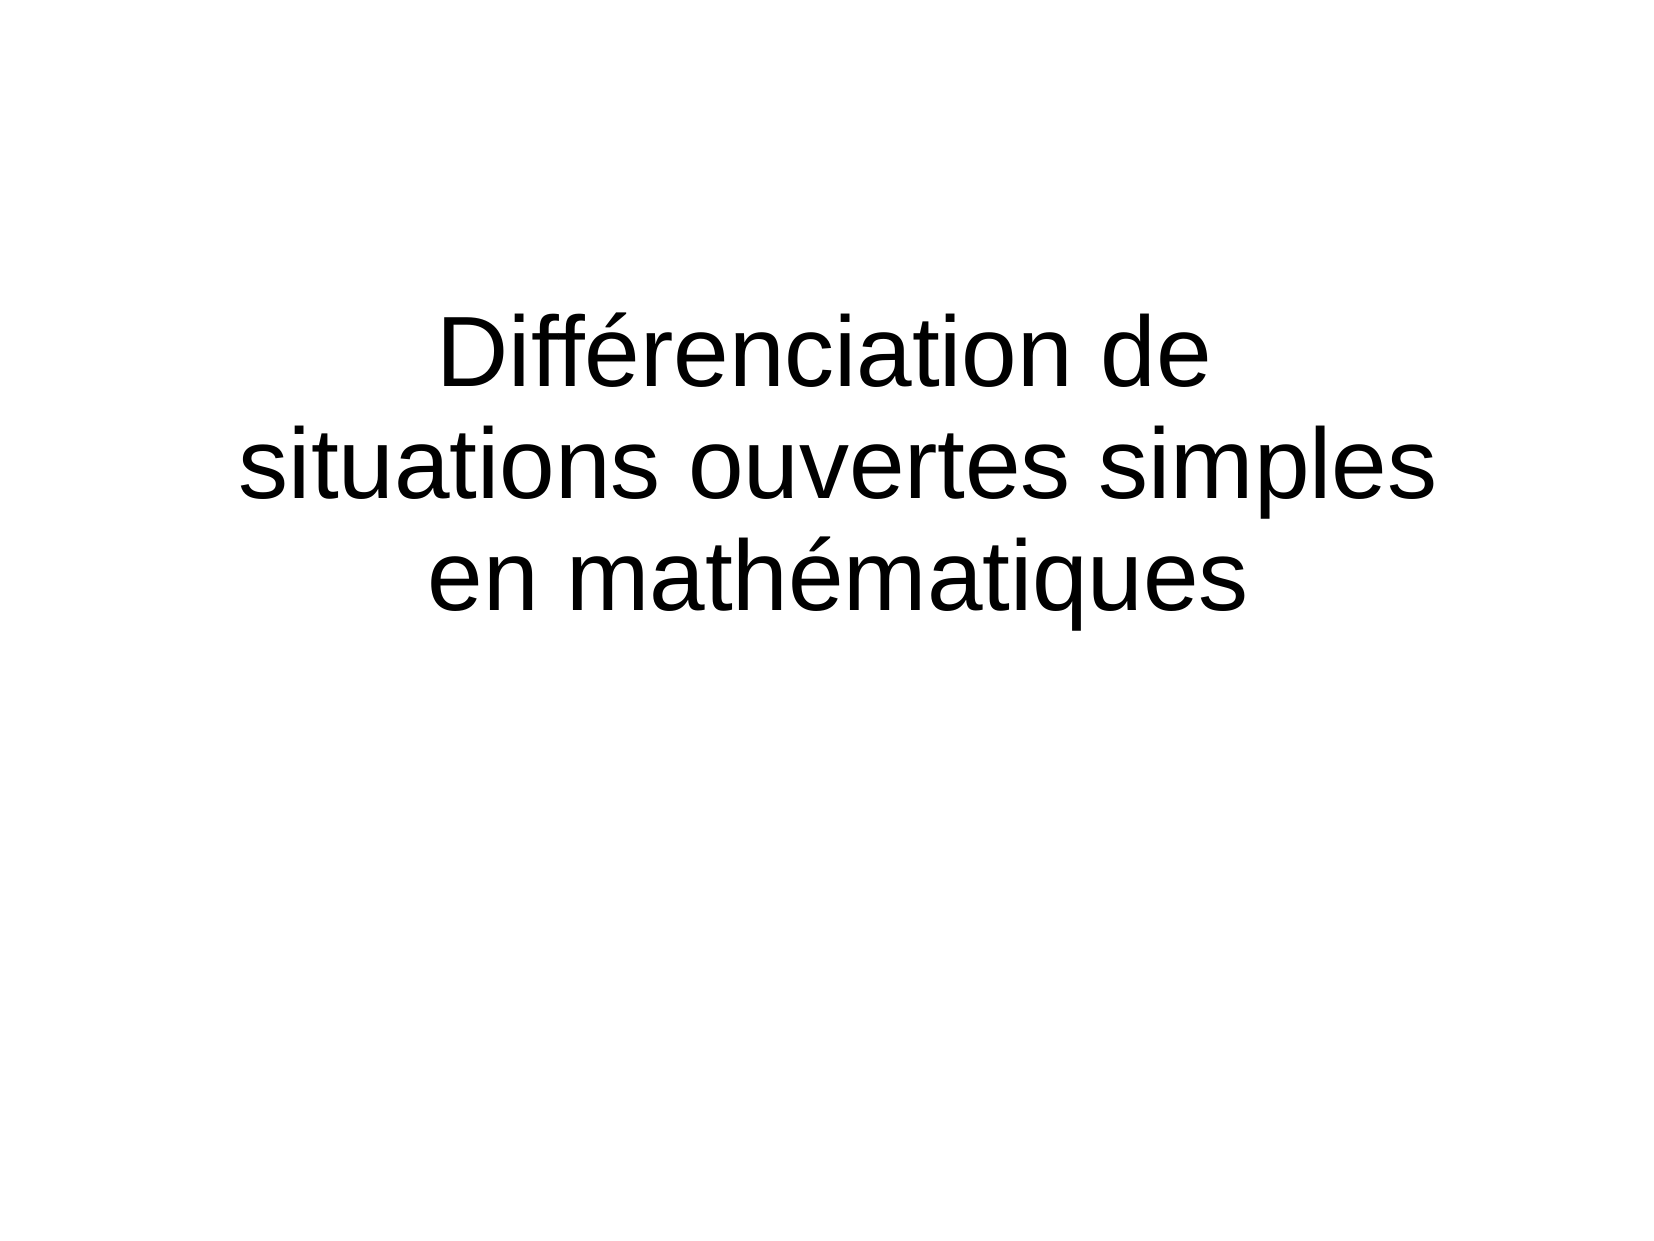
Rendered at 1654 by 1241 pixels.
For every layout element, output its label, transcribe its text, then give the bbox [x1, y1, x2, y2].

text_box Différenciation de situations ouvertes simples en mathématiques [94, 177, 1583, 1016]
